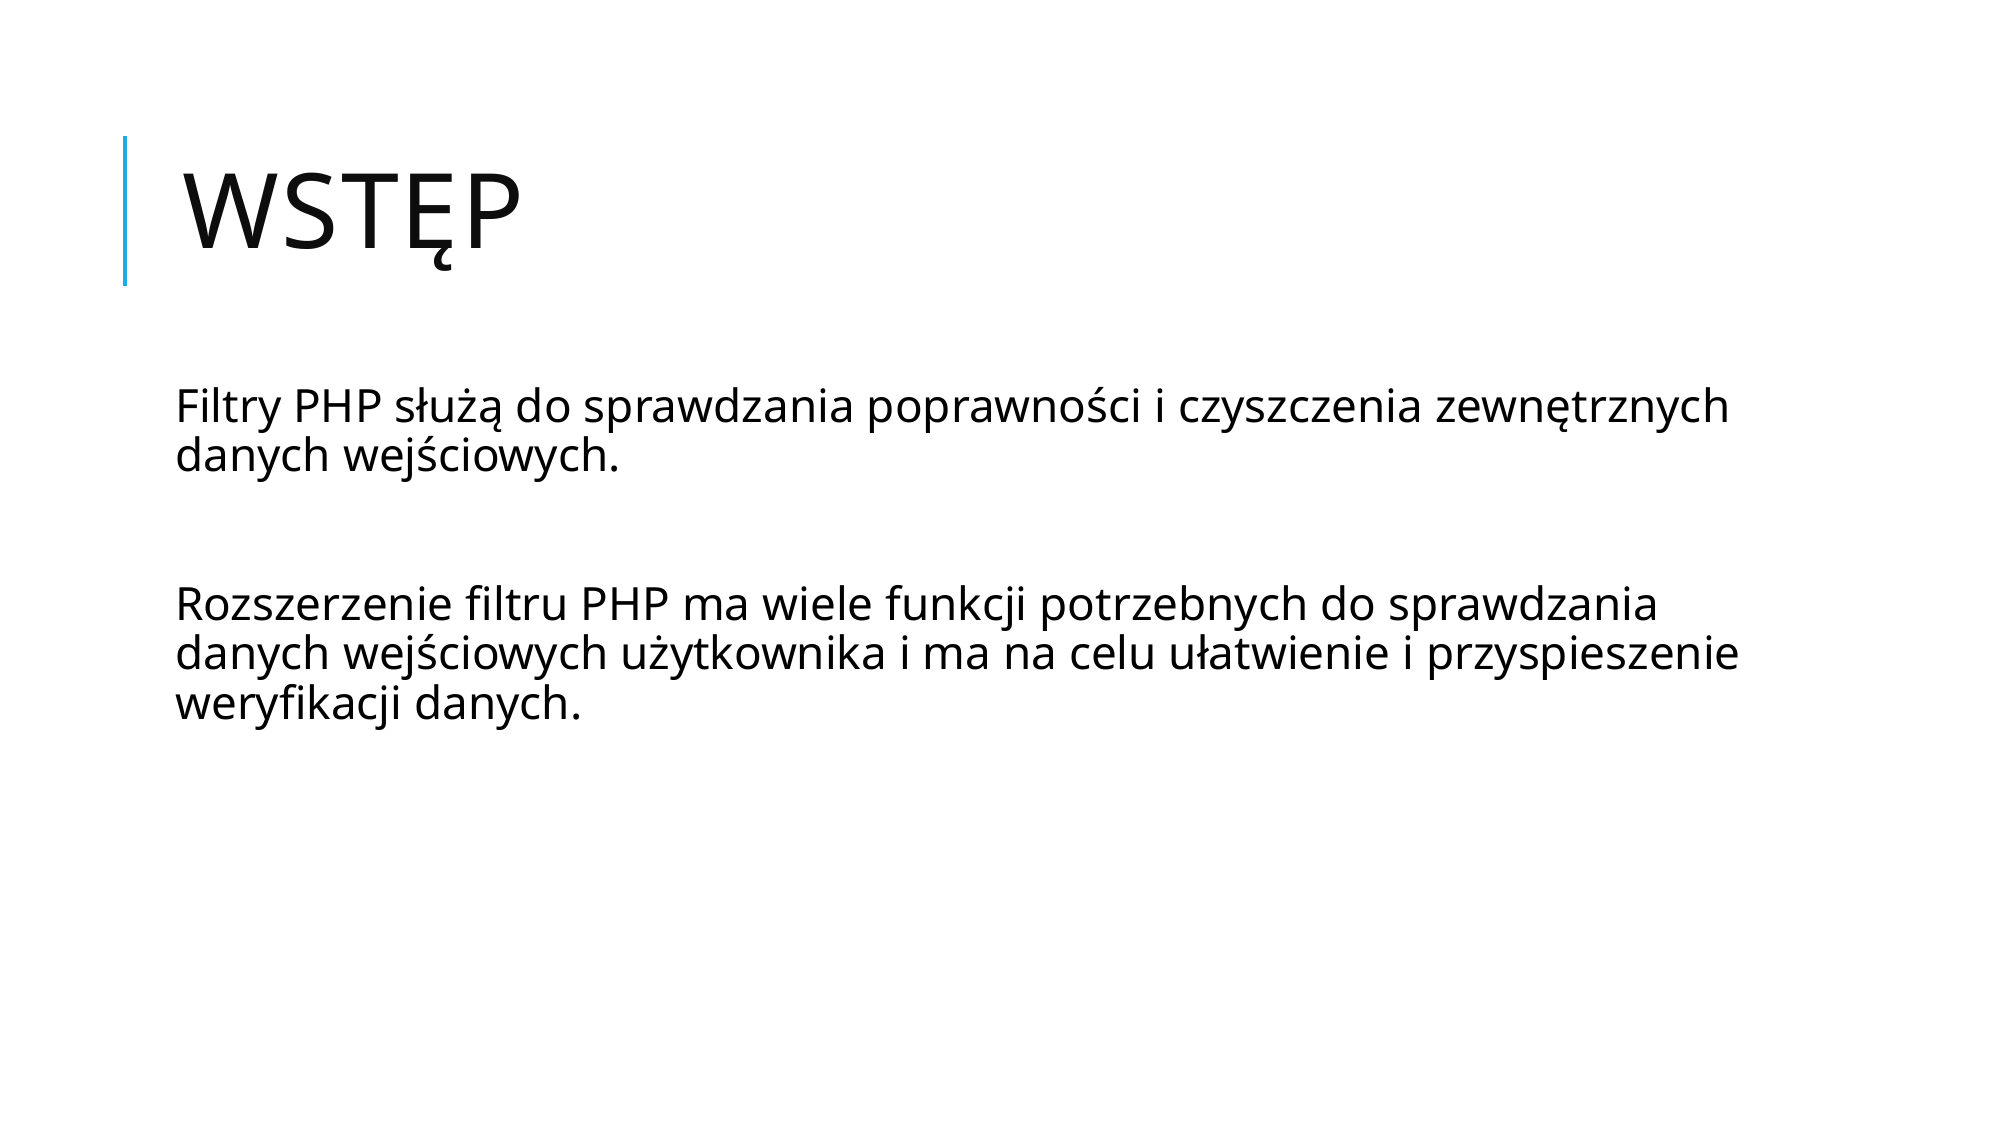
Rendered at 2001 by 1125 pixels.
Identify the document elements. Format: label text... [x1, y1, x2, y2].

list Filtry PHP służą do sprawdzania poprawności i czyszczenia zewnętrznych danych wejściowych. Rozszerzenie filtru PHP ma wiele funkcji potrzebnych do sprawdzania danych wejściowych użytkownika i ma na celu ułatwienie i przyspieszenie weryfikacji danych. [168, 375, 1763, 1036]
title Wstęp [168, 96, 1763, 343]
